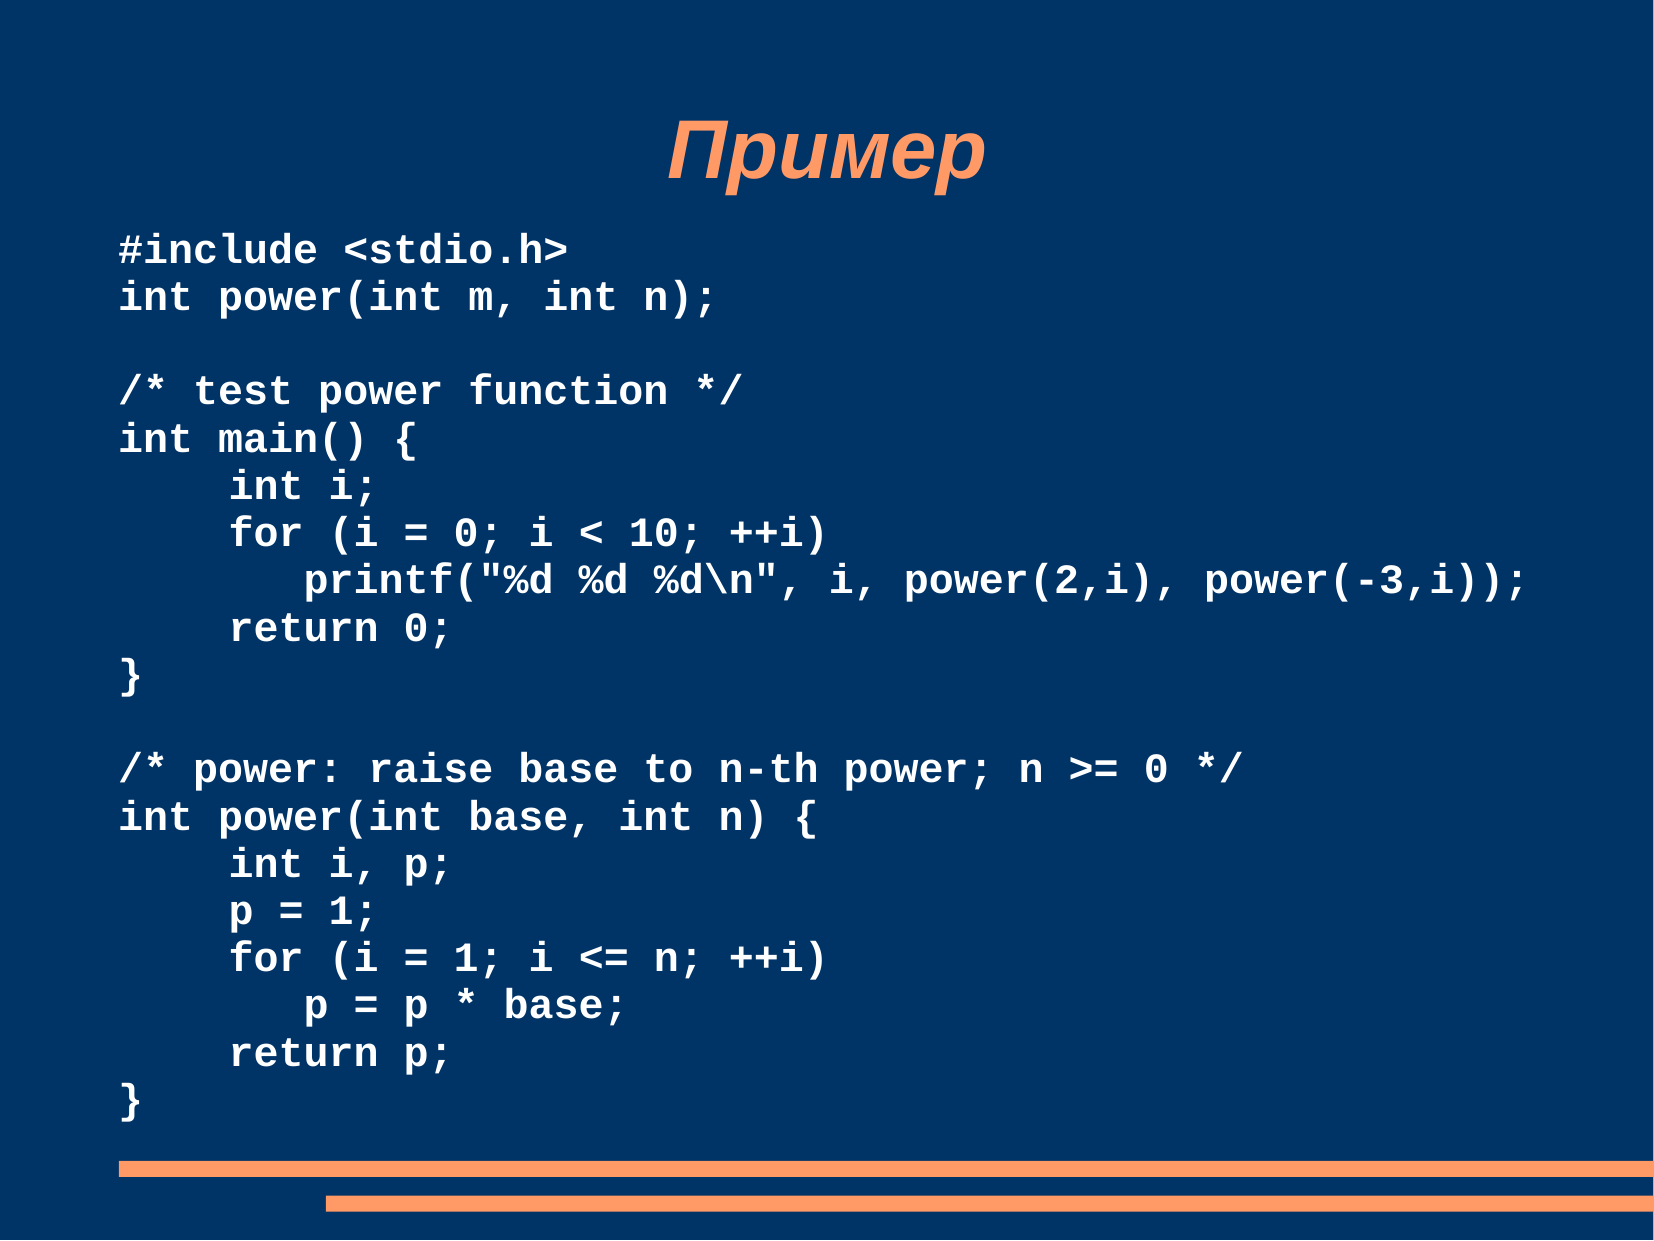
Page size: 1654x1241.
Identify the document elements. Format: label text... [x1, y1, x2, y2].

title Пример [121, 46, 1534, 223]
text_box #include <stdio.h> int power(int m, int n); /* test power function */ int main() { int i; for (i = 0; i < 10; ++i) printf("%d %d %d\n", i, power(2,i), power(-3,i)); return 0; } /* power: raise base to n-th power; n >= 0 */ int power(int base, int n) { int i, p; p = 1; for (i = 1; i <= n; ++i) p = p * base; return p; } [118, 223, 1595, 1132]
